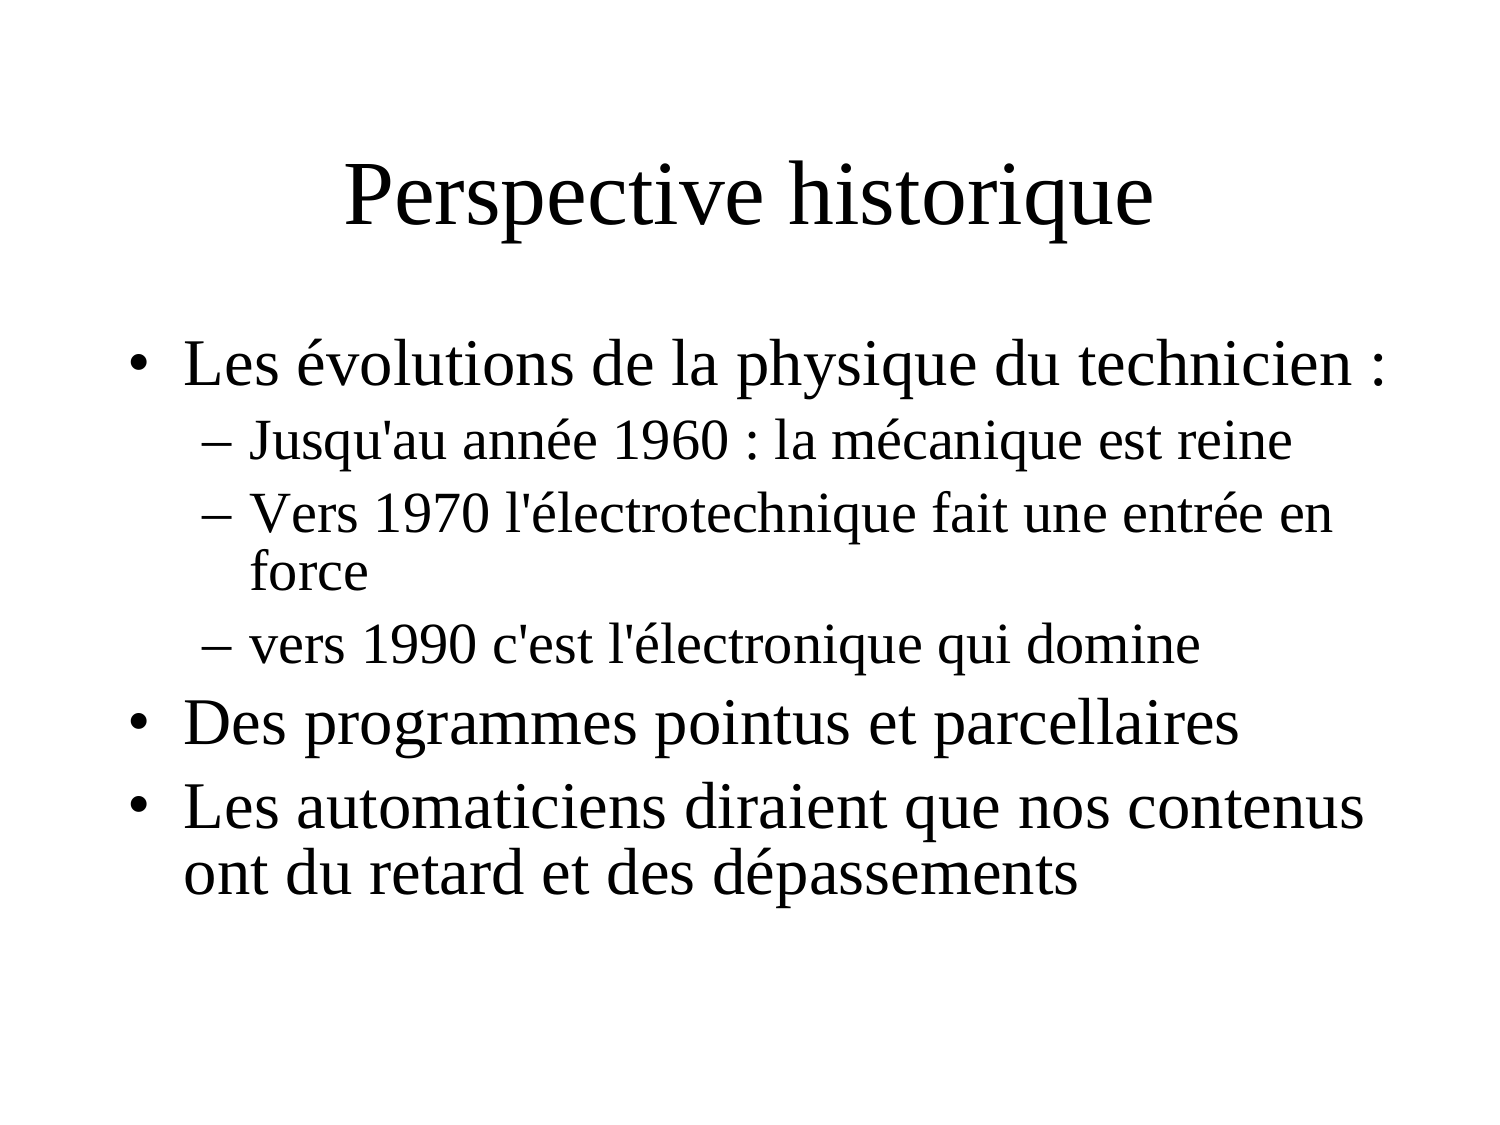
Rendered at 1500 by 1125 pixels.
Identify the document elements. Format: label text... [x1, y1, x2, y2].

list Les évolutions de la physique du technicien : Jusqu'au année 1960 : la mécanique est reine Vers 1970 l'électrotechnique fait une entrée en force vers 1990 c'est l'électronique qui domine Des programmes pointus et parcellaires Les automaticiens diraient que nos contenus ont du retard et des dépassements [112, 324, 1424, 1090]
title Perspective historique [112, 99, 1388, 288]
